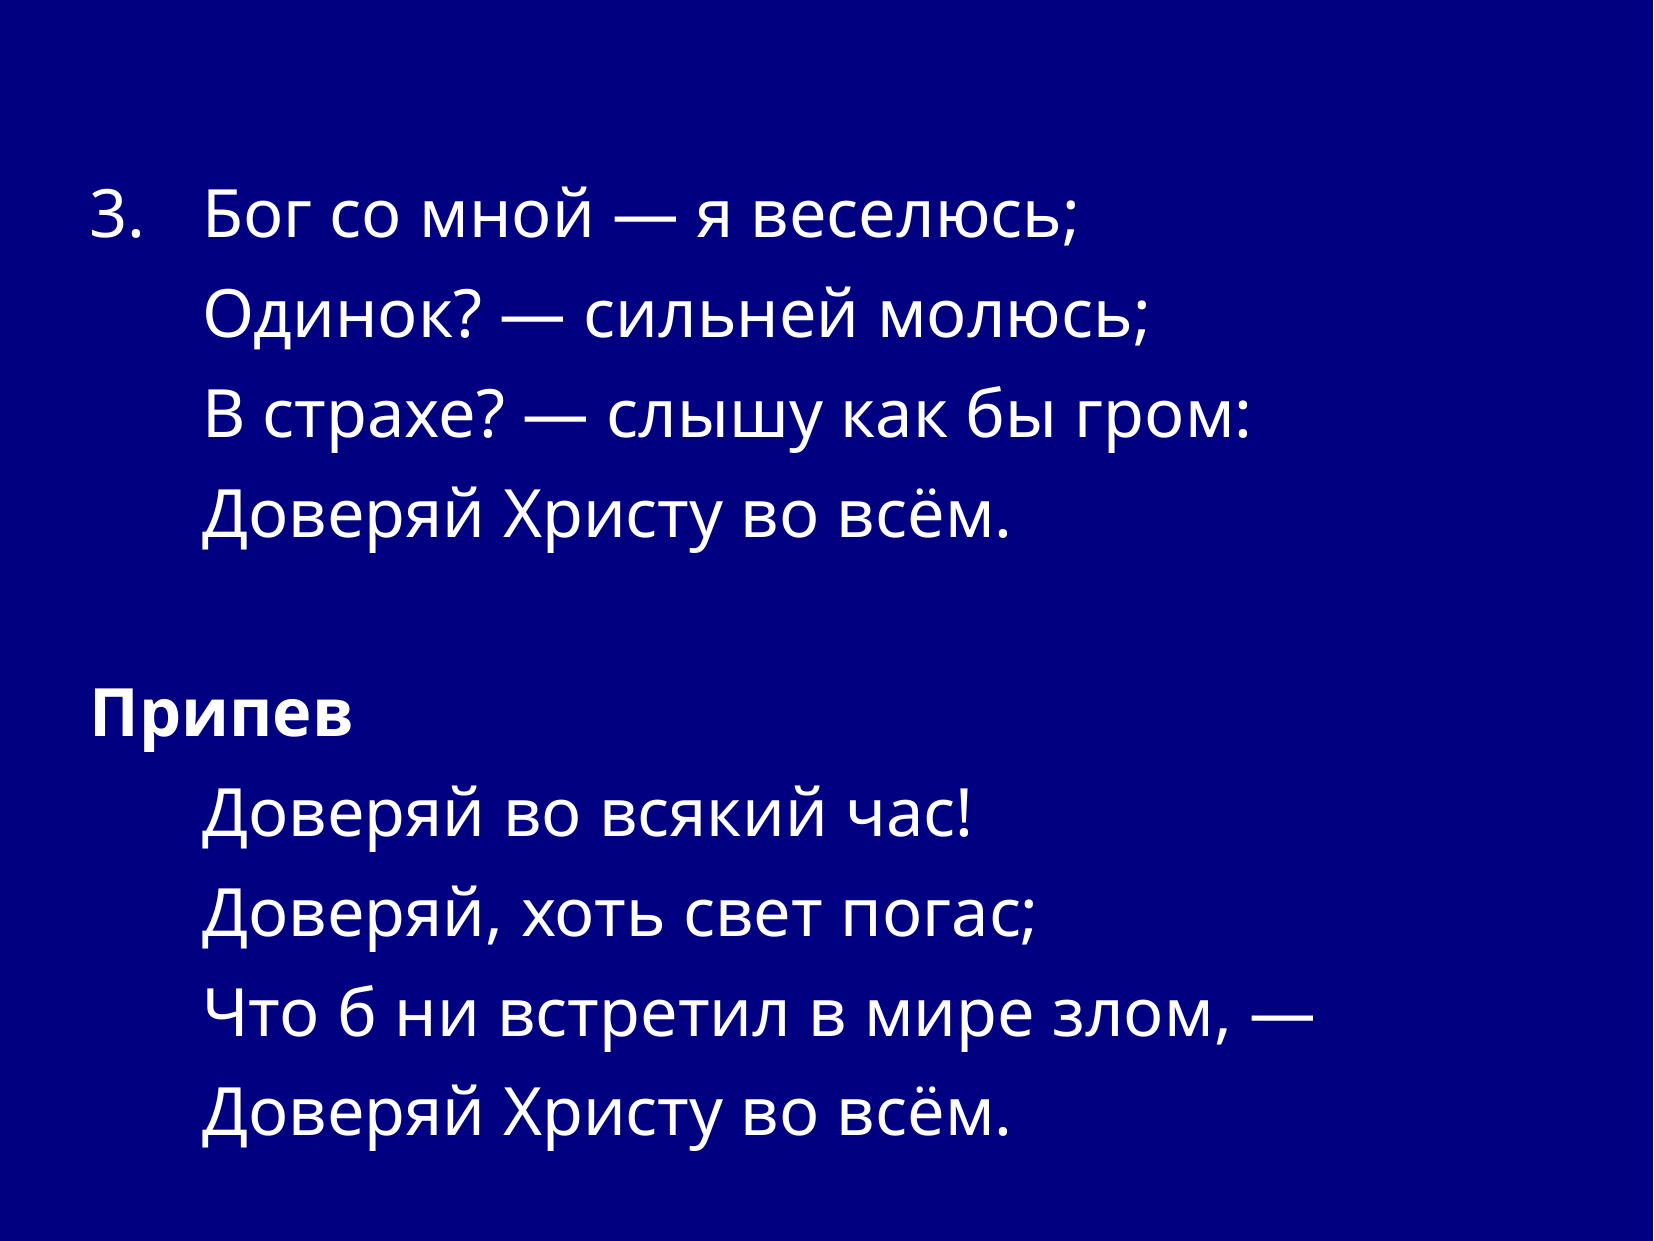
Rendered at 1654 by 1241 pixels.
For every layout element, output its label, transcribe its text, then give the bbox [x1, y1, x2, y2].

text_box 3. Бог со мной — я веселюсь; Одинок? — сильней молюсь; В страхе? — слышу как бы гром: Доверяй Христу во всём. Припев Доверяй во всякий час! Доверяй, хоть свет погас; Что б ни встретил в мире злом, — Доверяй Христу во всём. [75, 150, 1576, 1163]
